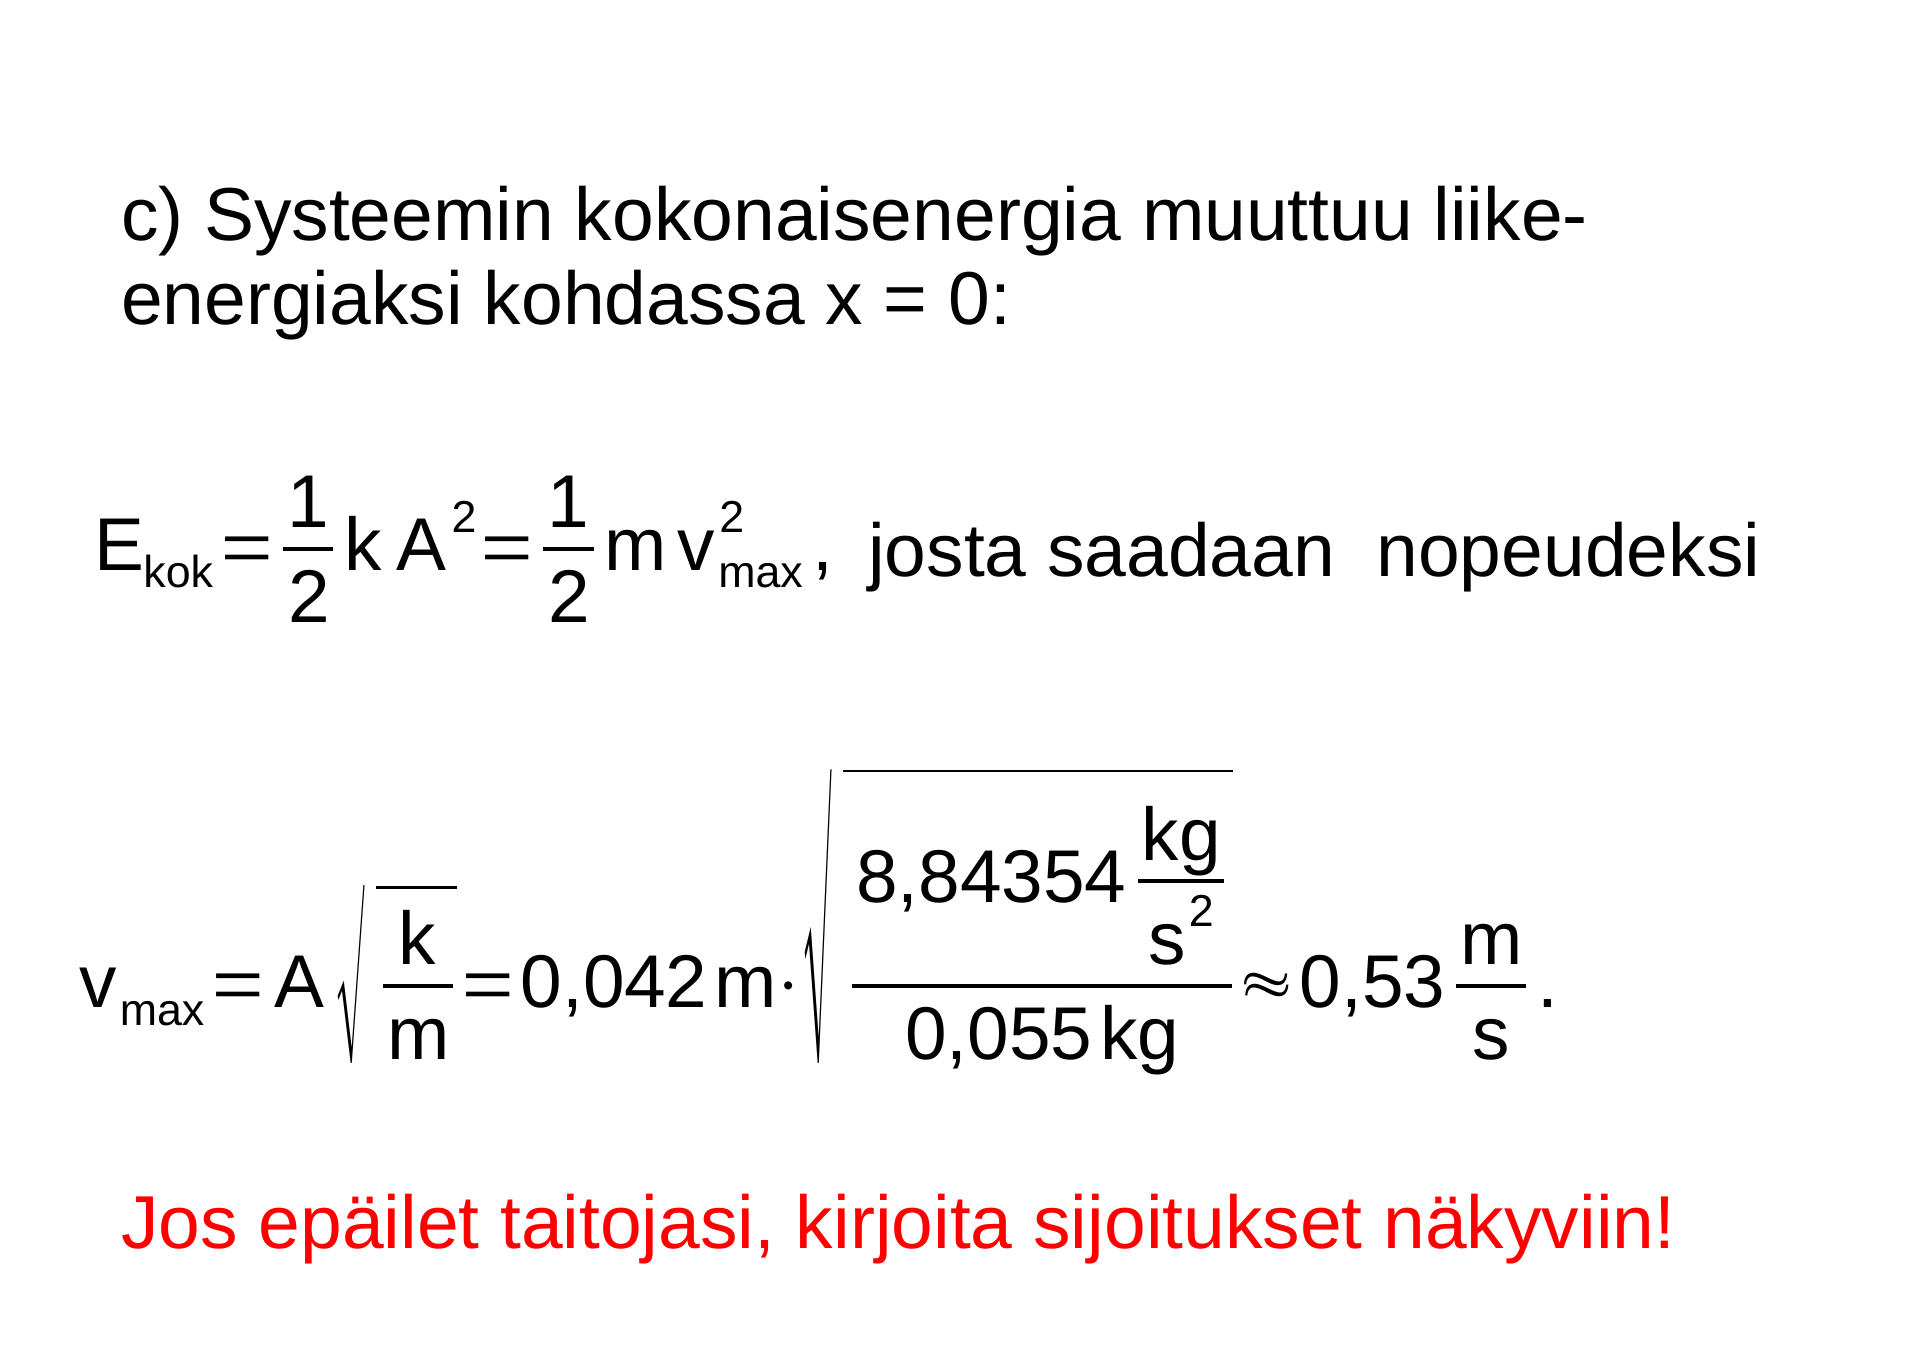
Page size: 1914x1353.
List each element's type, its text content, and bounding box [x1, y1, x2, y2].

chart [88, 459, 839, 638]
text_box c) Systeemin kokonaisenergia muuttuu liike- energiaksi kohdassa x = 0: josta saadaan nopeudeksi Jos epäilet taitojasi, kirjoita sijoitukset näkyviin! [106, 165, 1776, 1353]
chart [70, 765, 1565, 1075]
